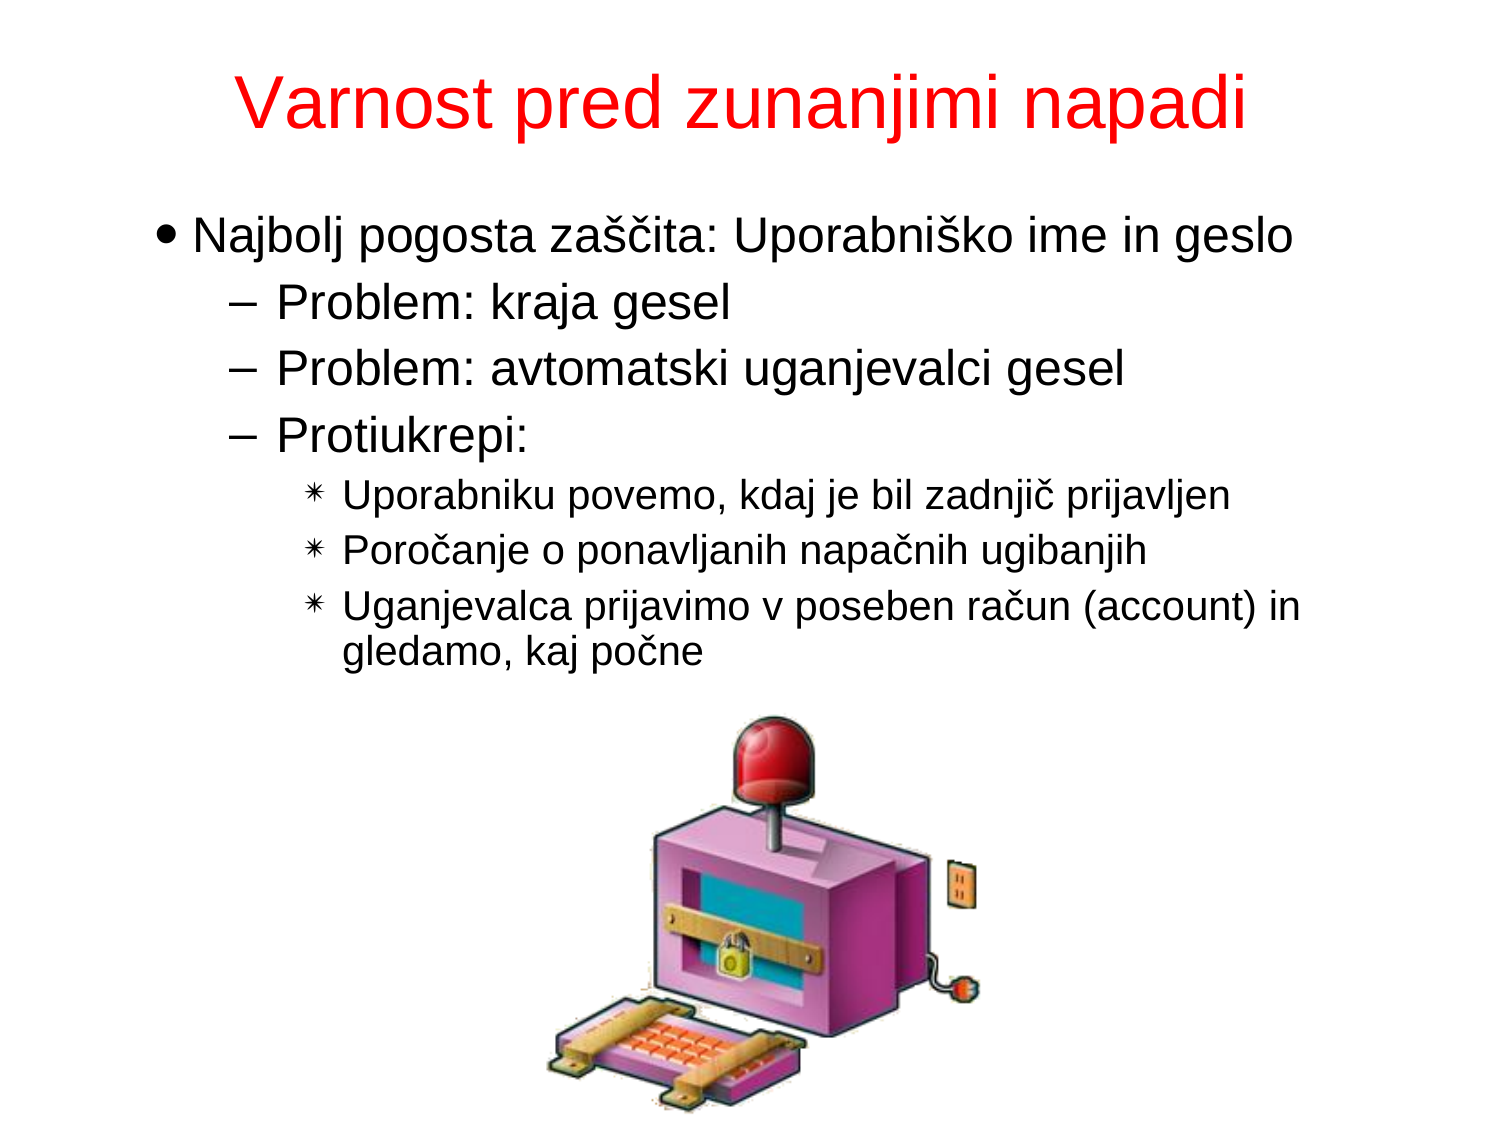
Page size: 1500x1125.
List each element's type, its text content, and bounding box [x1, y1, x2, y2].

list Najbolj pogosta zaščita: Uporabniško ime in geslo Problem: kraja gesel Problem: avtomatski uganjevalci gesel Protiukrepi: Uporabniku povemo, kdaj je bil zadnjič prijavljen Poročanje o ponavljanih napačnih ugibanjih Uganjevalca prijavimo v poseben račun (account) in gledamo, kaj počne [139, 202, 1392, 878]
picture [516, 708, 993, 1125]
title Varnost pred zunanjimi napadi [176, 45, 1307, 151]
